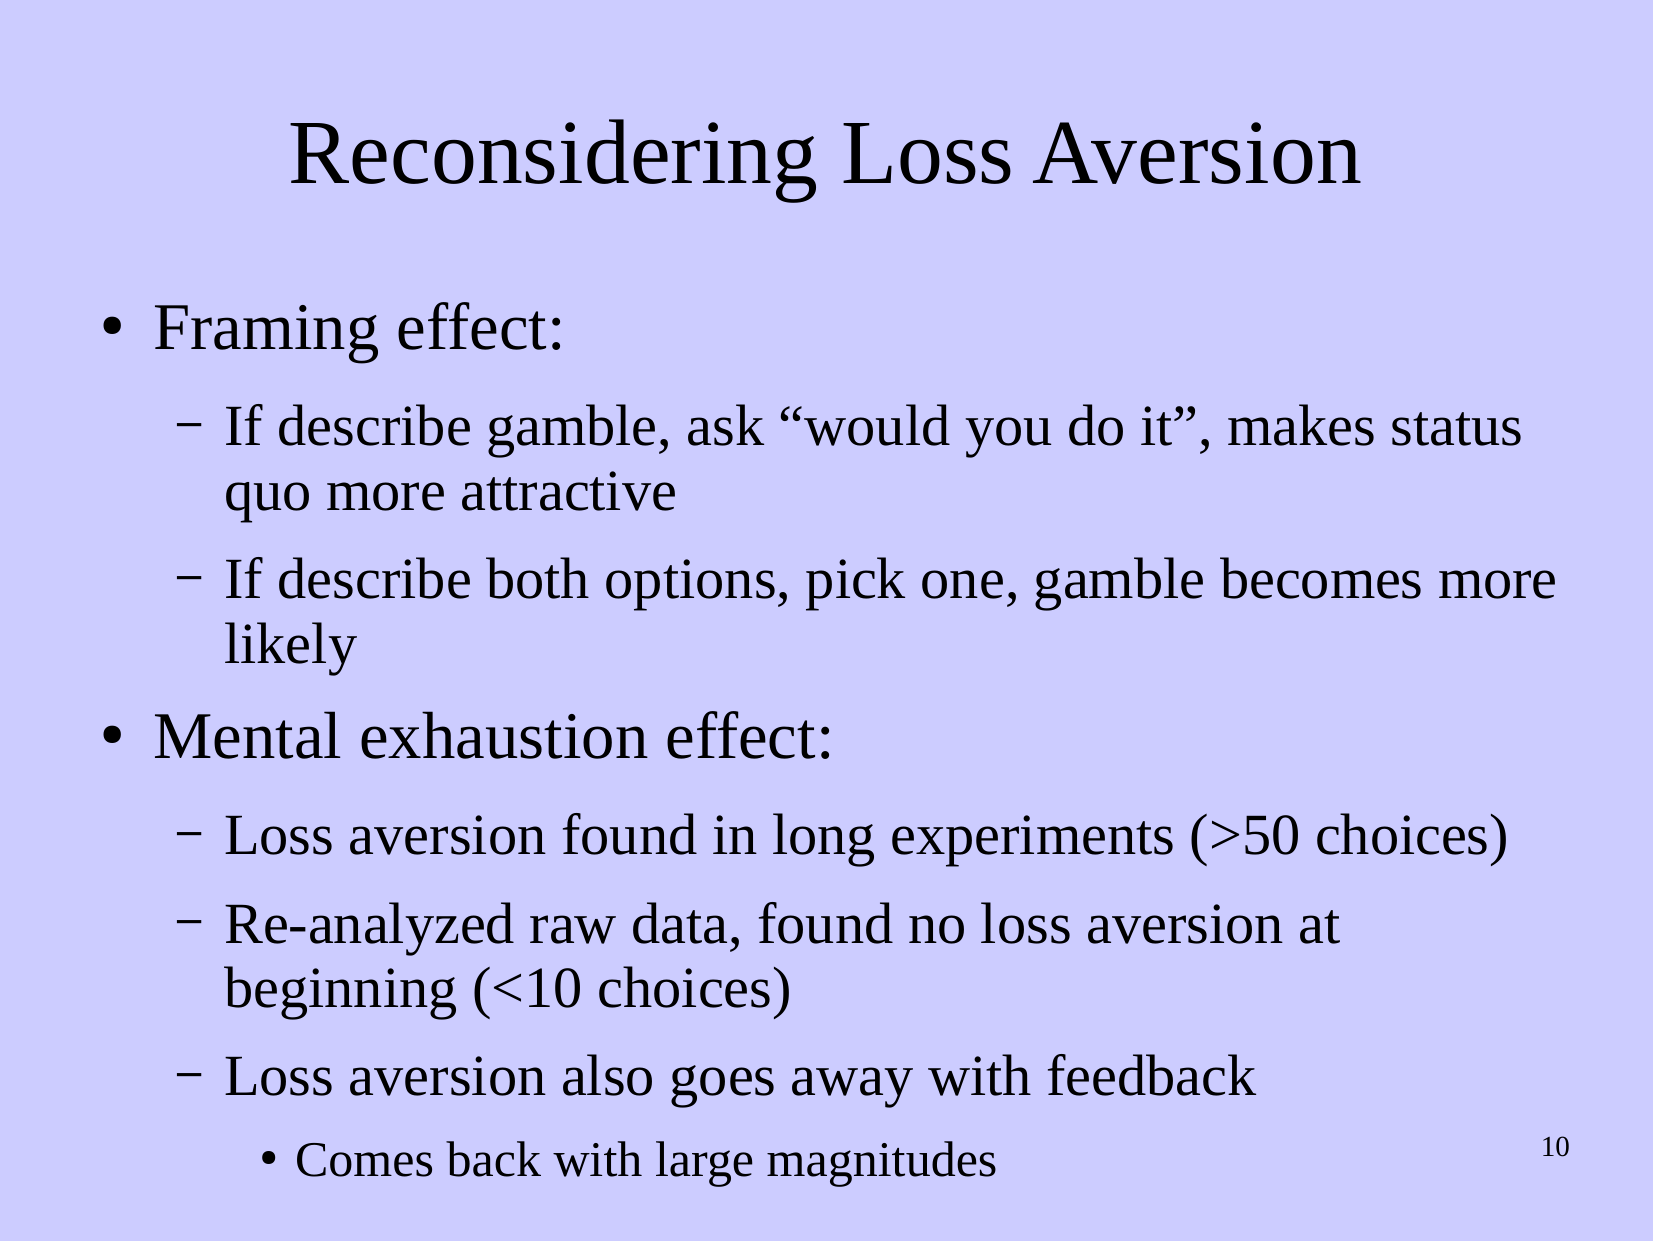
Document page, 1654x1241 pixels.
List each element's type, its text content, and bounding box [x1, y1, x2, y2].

list Framing effect: If describe gamble, ask “would you do it”, makes status quo more attractive If describe both options, pick one, gamble becomes more likely Mental exhaustion effect: Loss aversion found in long experiments (>50 choices) Re-analyzed raw data, found no loss aversion at beginning (<10 choices) Loss aversion also goes away with feedback Comes back with large magnitudes [82, 290, 1571, 1188]
title Reconsidering Loss Aversion [82, 49, 1571, 257]
